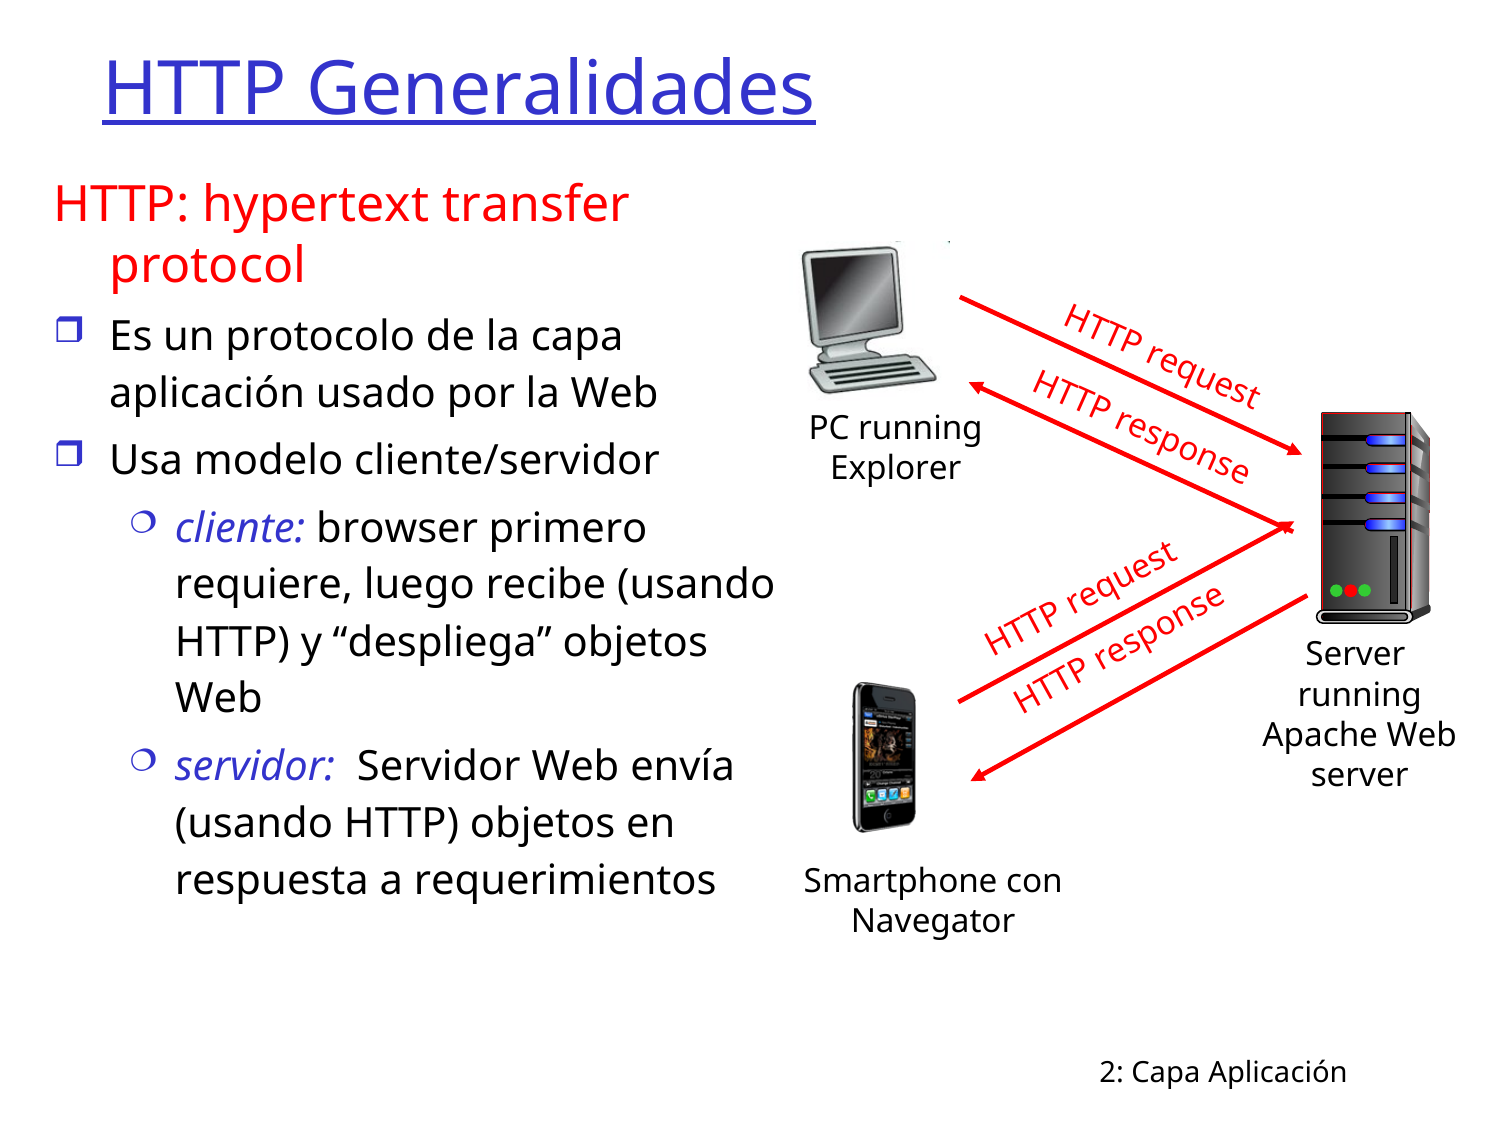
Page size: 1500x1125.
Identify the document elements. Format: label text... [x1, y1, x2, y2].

text_box Smartphone con Navegator [788, 856, 1078, 948]
text_box HTTP request [962, 519, 1199, 679]
text_box [1316, 412, 1431, 624]
text_box HTTP response [1010, 351, 1274, 506]
text_box PC running Explorer [793, 402, 999, 495]
picture [804, 241, 950, 401]
list HTTP: hypertext transfer protocol Es un protocolo de la capa aplicación usado por la Web Usa modelo cliente/servidor cliente: browser primero requiere, luego recibe (usando HTTP) y “despliega” objetos Web servidor: Servidor Web envía (usando HTTP) objetos en respuesta a requerimientos [38, 164, 804, 979]
text_box HTTP request [1041, 285, 1283, 431]
text_box HTTP response [991, 562, 1248, 736]
text_box Server running Apache Web server [1247, 629, 1473, 801]
title HTTP Generalidades [87, 23, 1463, 150]
picture [852, 682, 916, 834]
